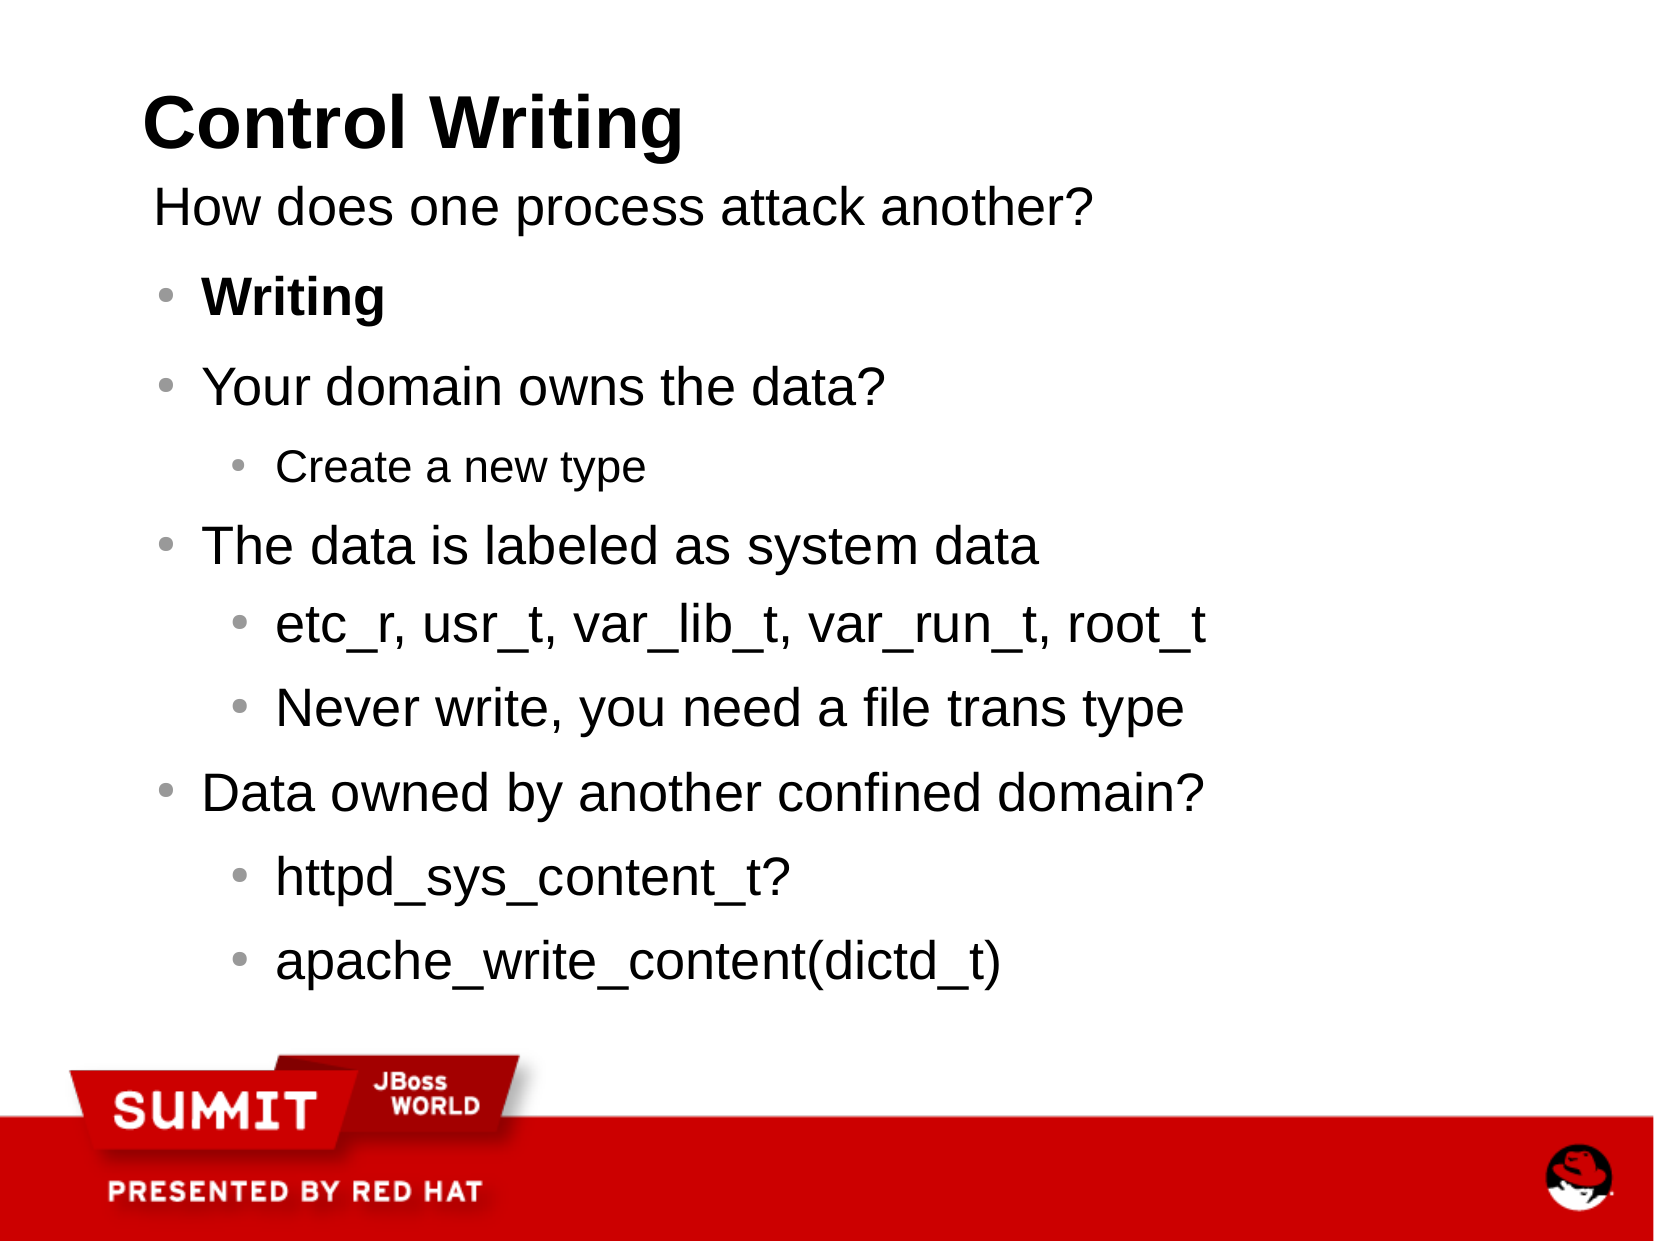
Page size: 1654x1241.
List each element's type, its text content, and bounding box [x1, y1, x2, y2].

picture [0, 1043, 1654, 1241]
title Control Writing [121, 19, 1534, 227]
list How does one process attack another? Writing Your domain owns the data? Create a new type The data is labeled as system data etc_r, usr_t, var_lib_t, var_run_t, root_t Never write, you need a file trans type Data owned by another confined domain? httpd_sys_content_t? apache_write_content(dictd_t) [141, 176, 1533, 1098]
